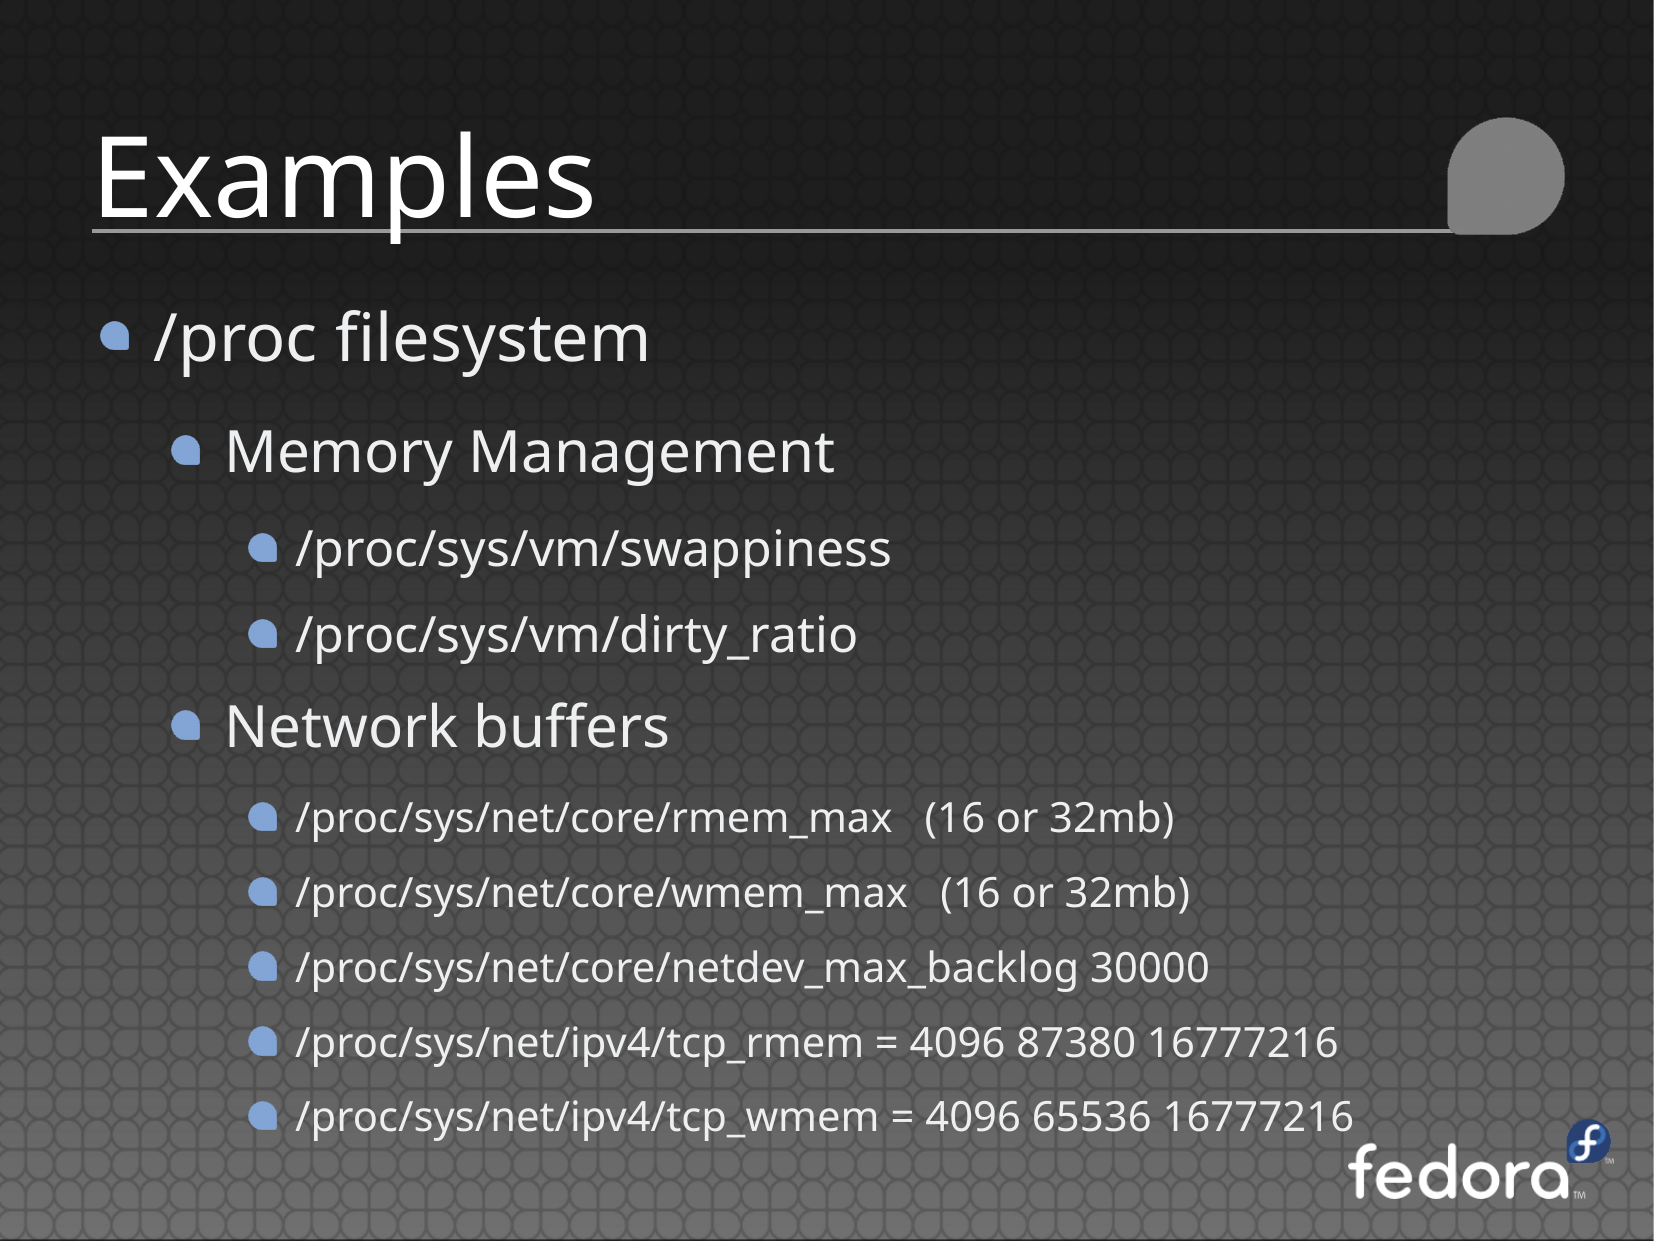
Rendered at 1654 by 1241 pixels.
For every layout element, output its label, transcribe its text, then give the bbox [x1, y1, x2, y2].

list /proc filesystem Memory Management /proc/sys/vm/swappiness /proc/sys/vm/dirty_ratio Network buffers /proc/sys/net/core/rmem_max (16 or 32mb) /proc/sys/net/core/wmem_max (16 or 32mb) /proc/sys/net/core/netdev_max_backlog 30000 /proc/sys/net/ipv4/tcp_rmem = 4096 87380 16777216 /proc/sys/net/ipv4/tcp_wmem = 4096 65536 16777216 [82, 290, 1571, 1094]
title Examples [91, 99, 1422, 250]
picture [0, 0, 1654, 1241]
